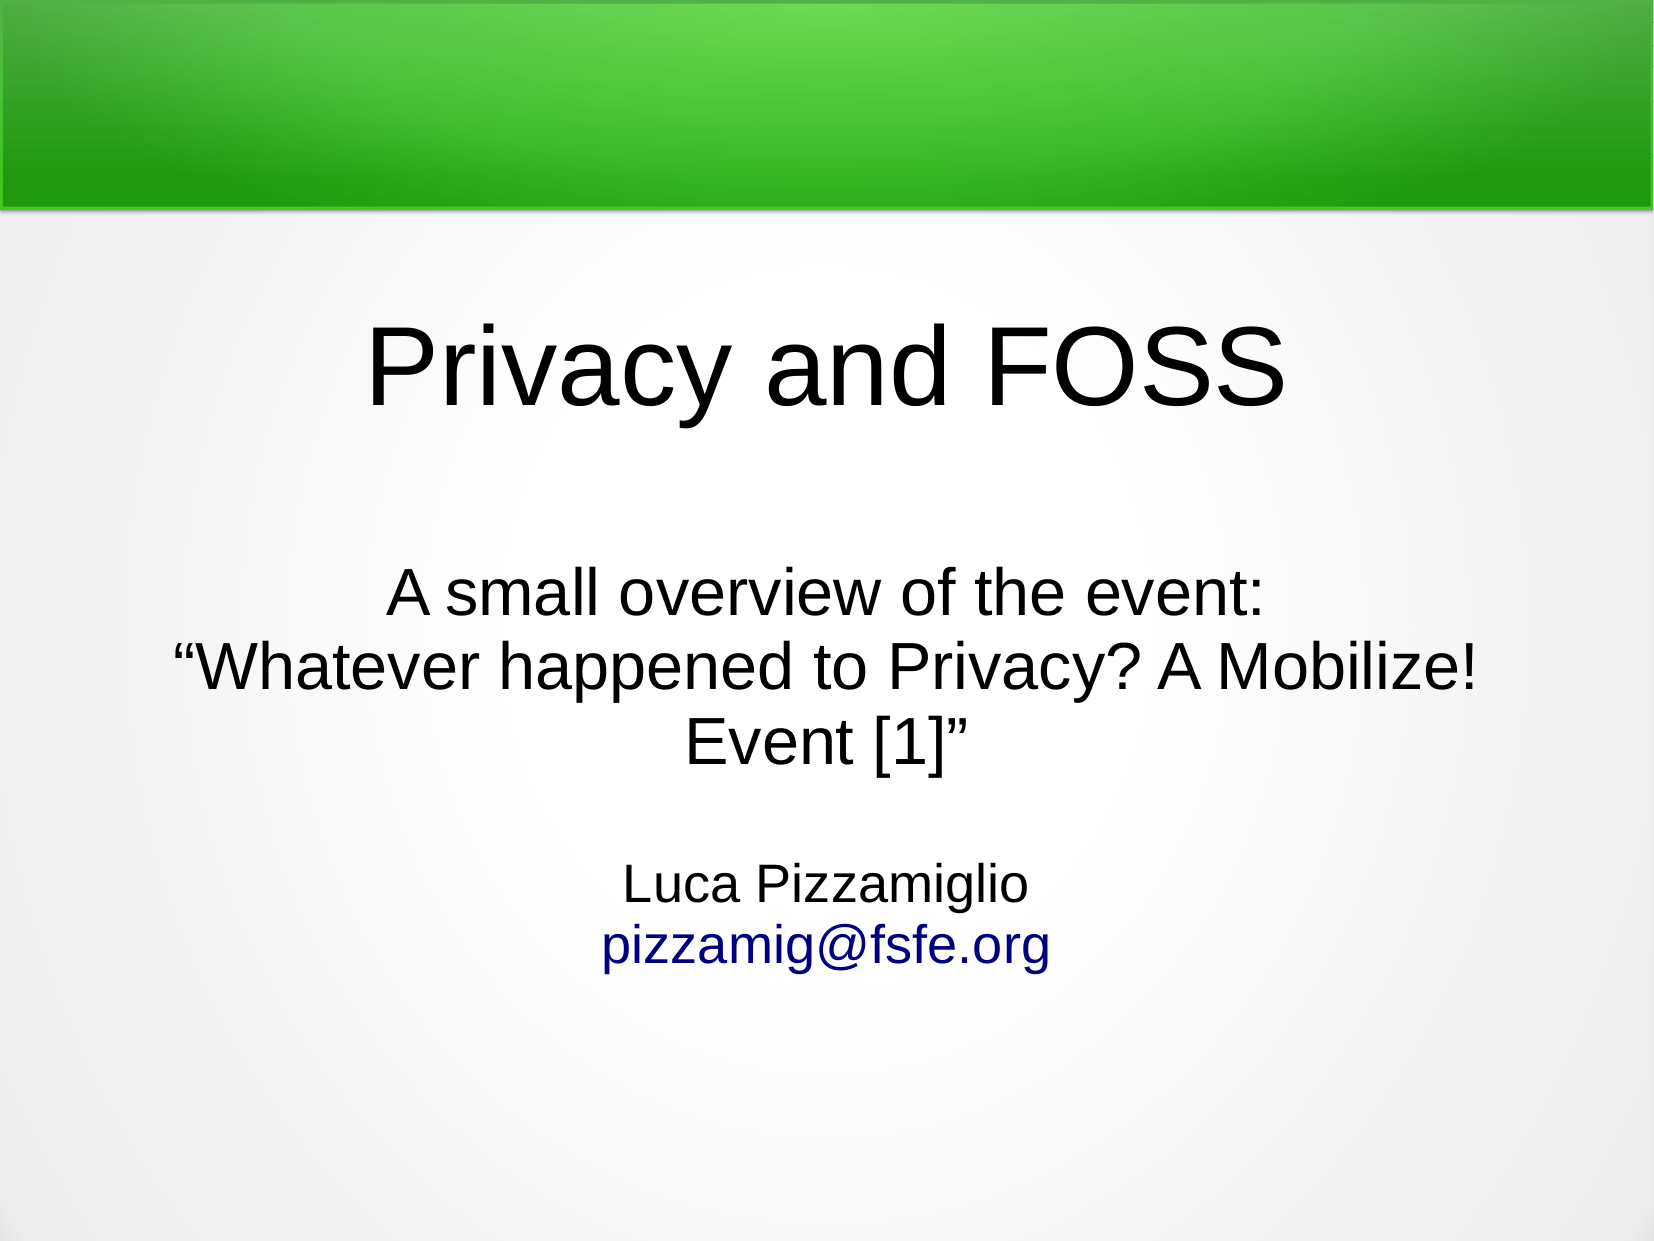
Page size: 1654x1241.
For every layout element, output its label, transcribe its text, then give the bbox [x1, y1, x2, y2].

subtitle Privacy and FOSS A small overview of the event: “Whatever happened to Privacy? A Mobilize! Event [1]” Luca Pizzamiglio pizzamig@fsfe.org [82, 153, 1571, 1125]
